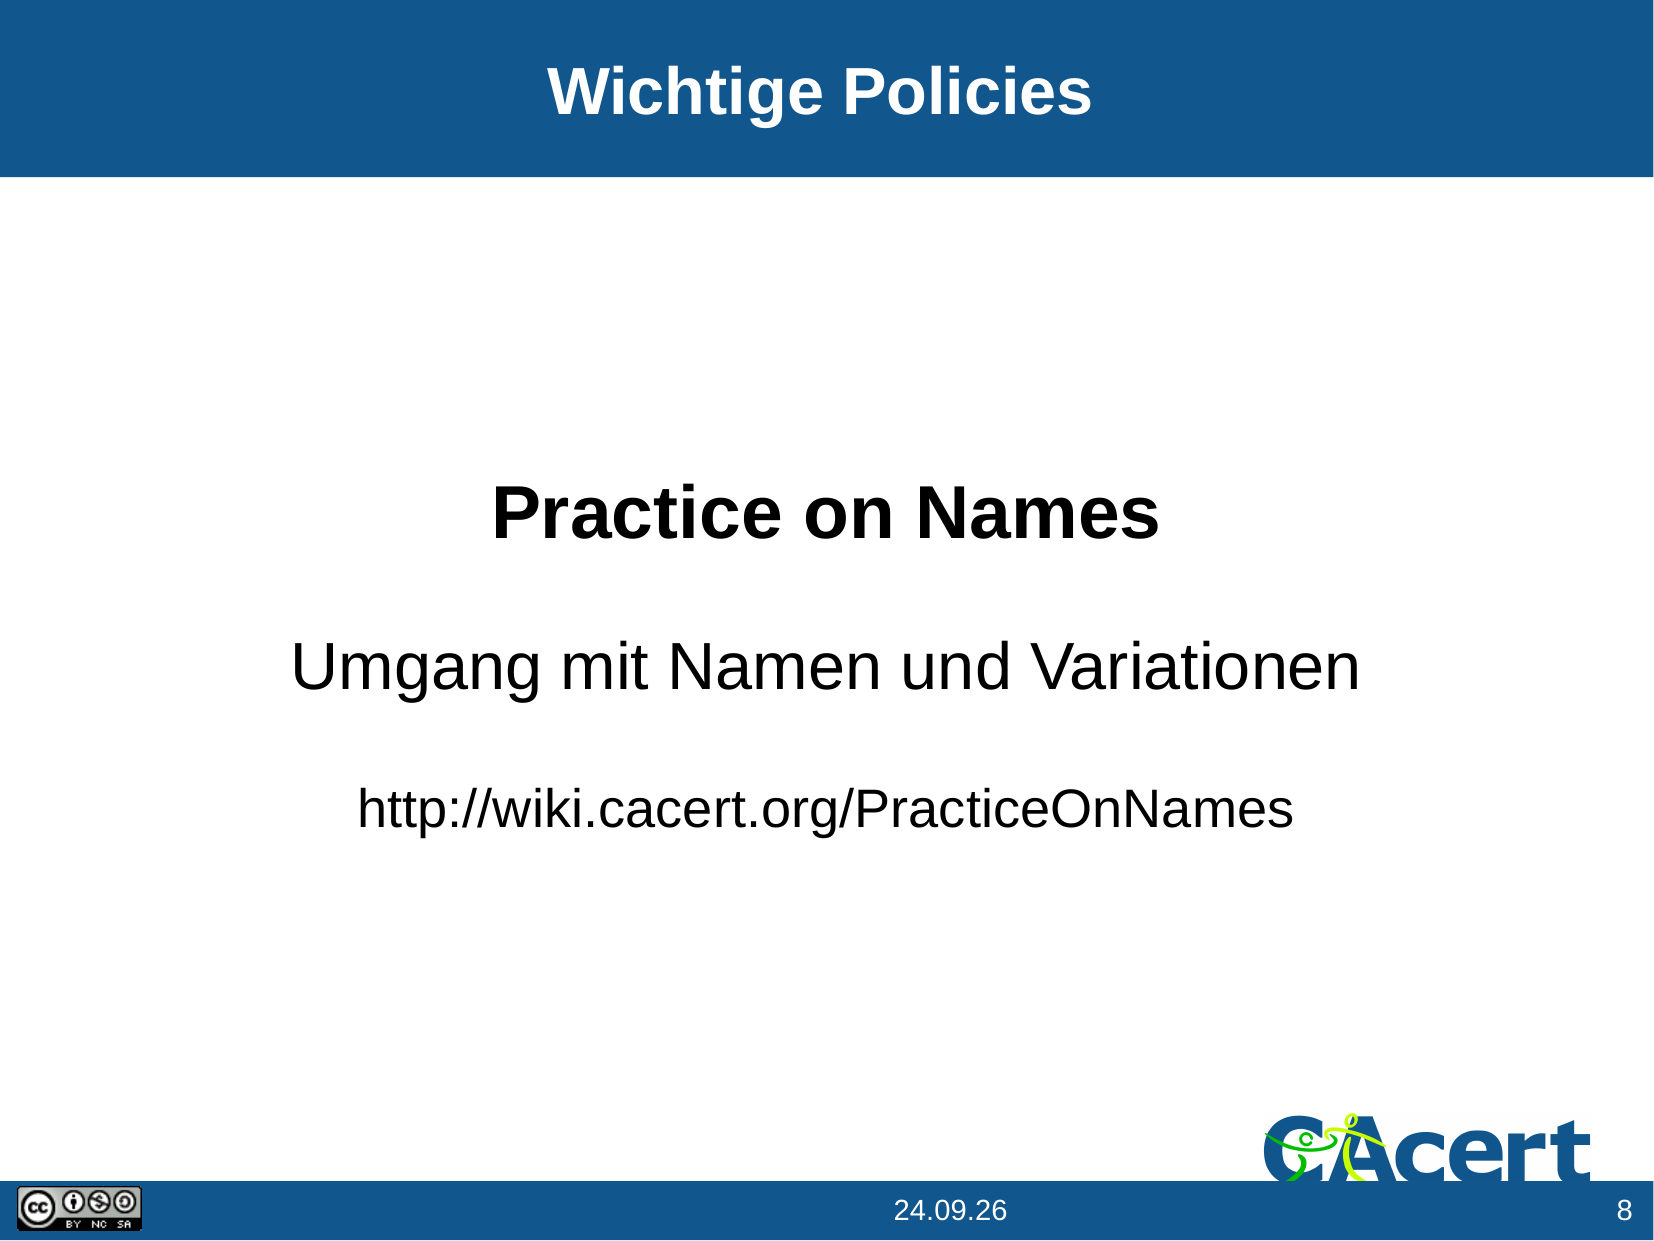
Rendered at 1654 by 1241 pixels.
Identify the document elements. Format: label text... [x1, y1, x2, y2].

picture [1263, 1112, 1591, 1181]
picture [17, 1186, 142, 1231]
subtitle Practice on Names Umgang mit Namen und Variationen http://wiki.cacert.org/PracticeOnNames [82, 225, 1571, 1084]
title Wichtige Policies [76, 17, 1565, 166]
